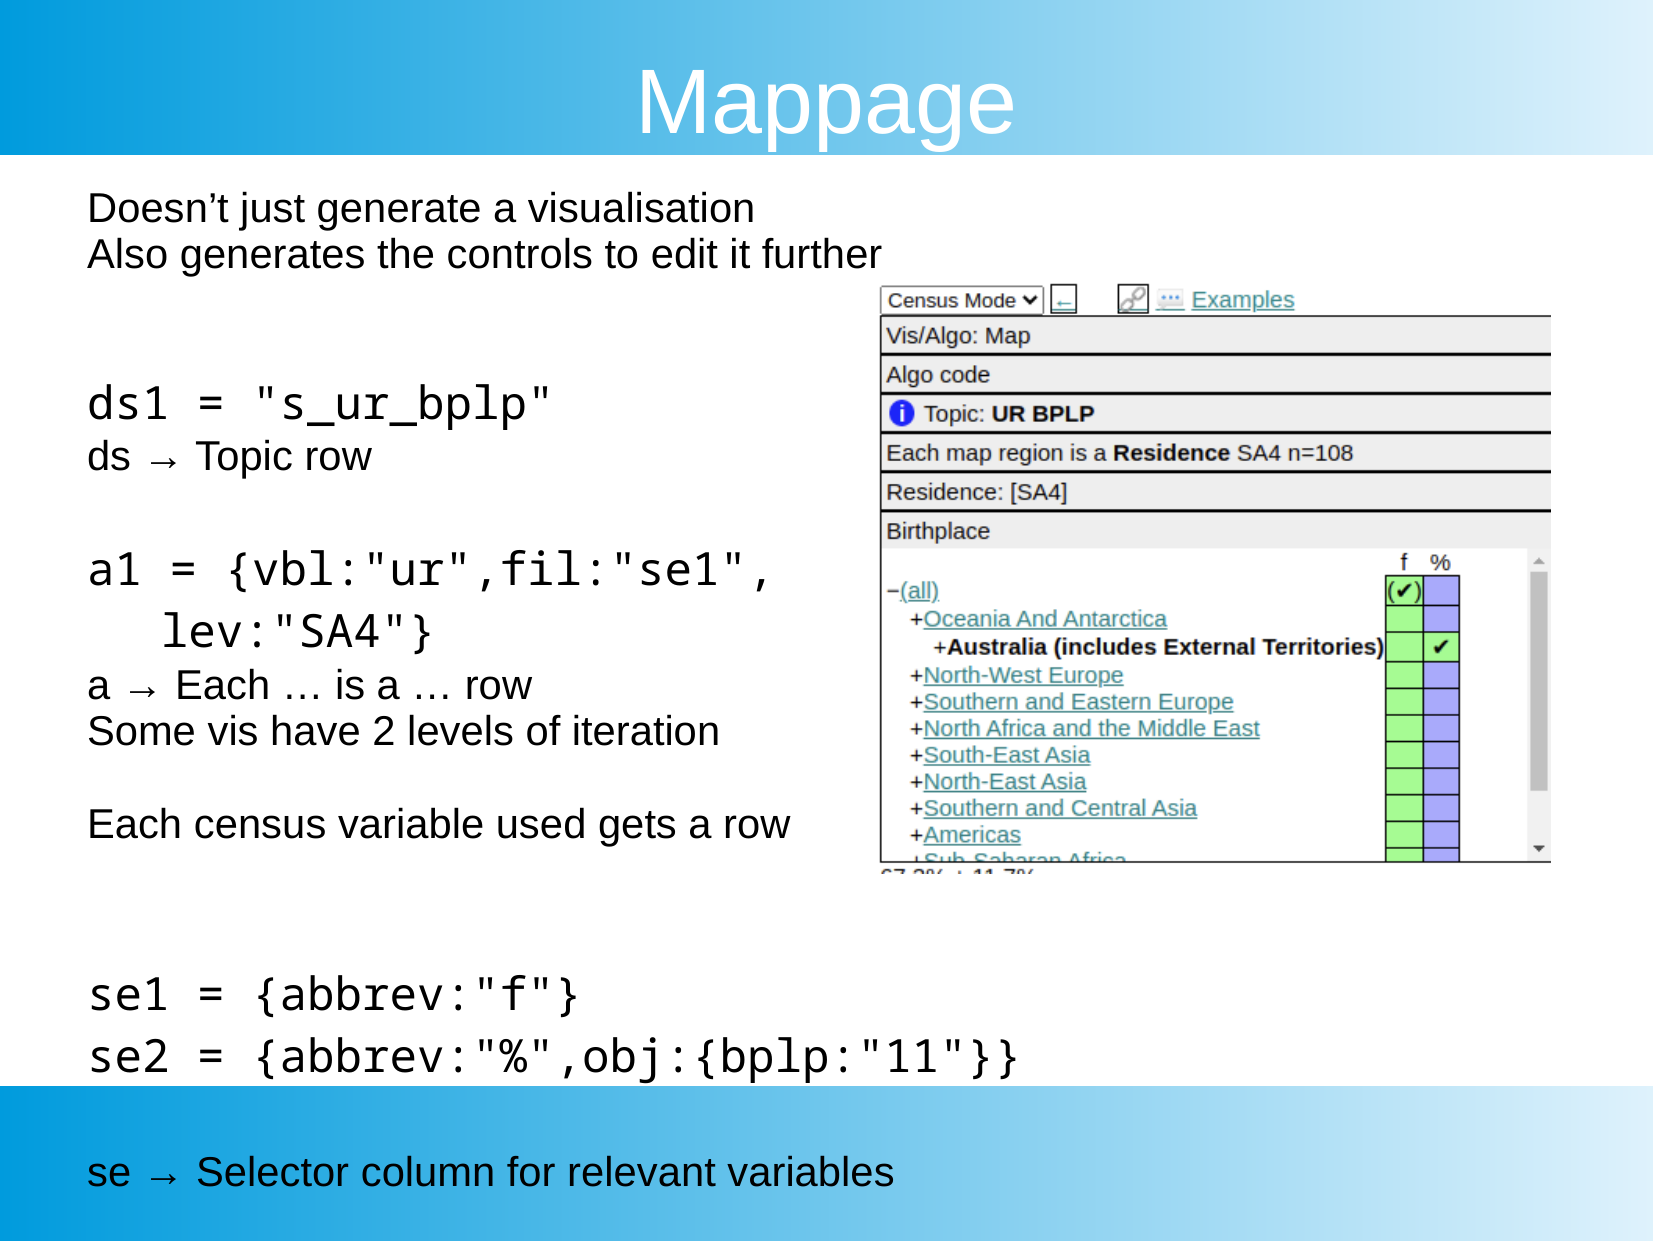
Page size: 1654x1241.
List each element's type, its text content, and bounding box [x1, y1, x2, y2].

text_box Doesn’t just generate a visualisation Also generates the controls to edit it further ds1 = "s_ur_bplp" ds → Topic row a1 = {vbl:"ur",fil:"se1", lev:"SA4"} a → Each … is a … row Some vis have 2 levels of iteration Each census variable used gets a row se1 = {abbrev:"f"} se2 = {abbrev:"%",obj:{bplp:"11"}} se → Selector column for relevant variables [72, 177, 1037, 1057]
title Mappage [82, 49, 1571, 155]
picture [874, 278, 1551, 875]
